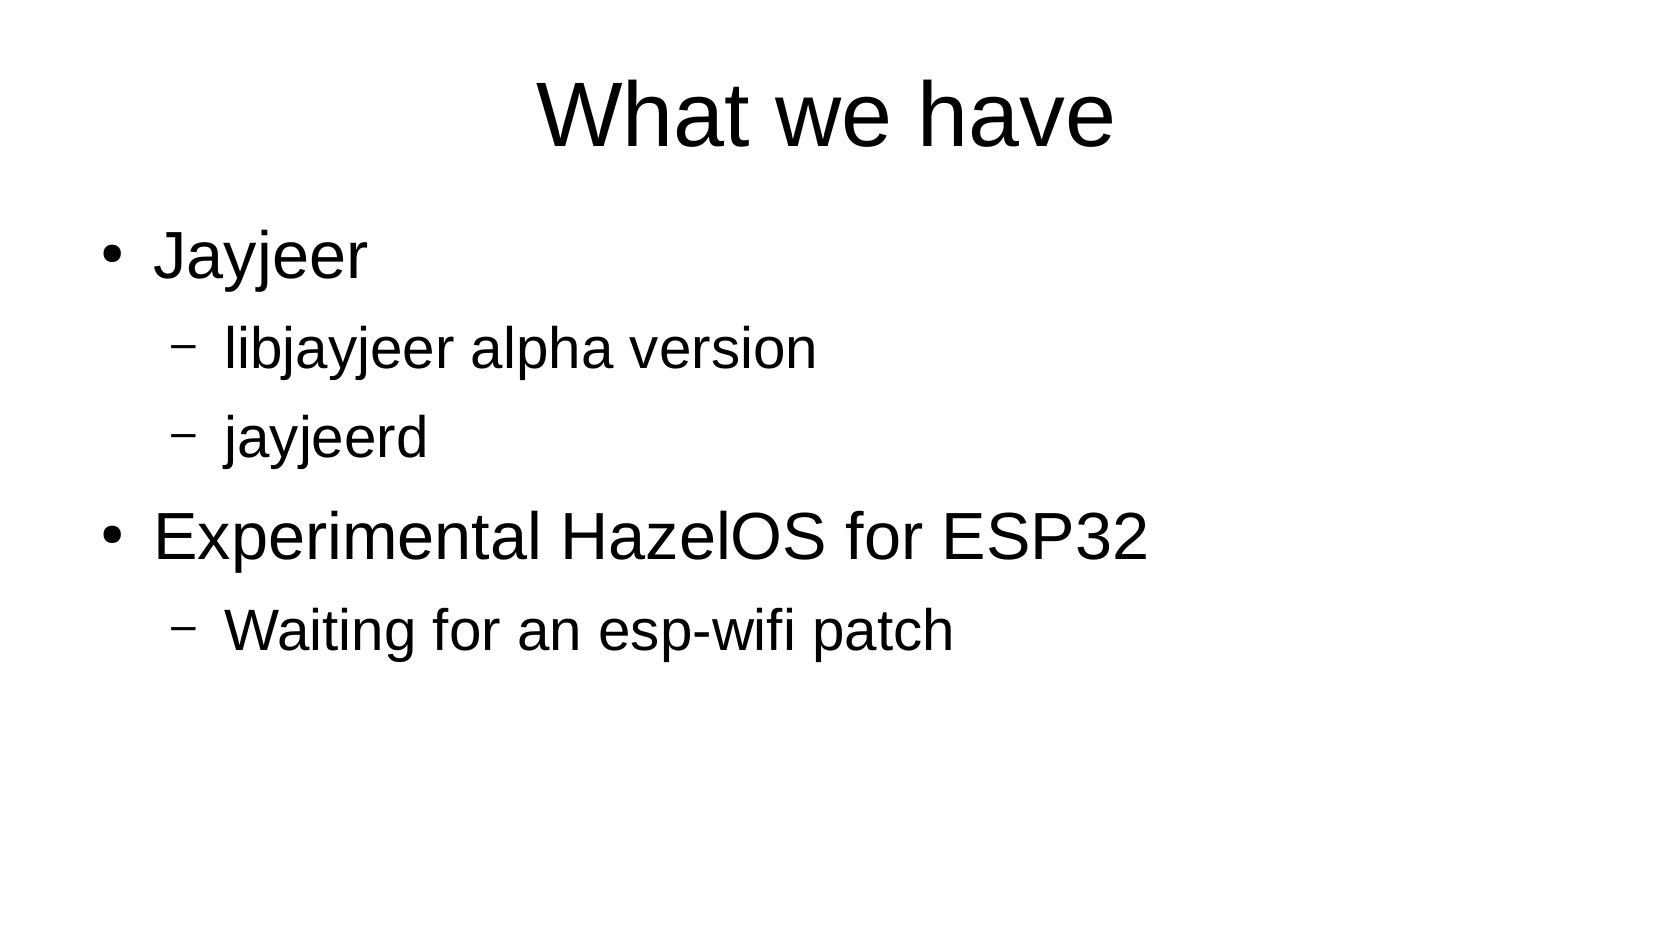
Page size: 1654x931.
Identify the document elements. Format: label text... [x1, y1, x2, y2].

list Jayjeer libjayjeer alpha version jayjeerd Experimental HazelOS for ESP32 Waiting for an esp-wifi patch [82, 217, 1571, 758]
title What we have [82, 37, 1571, 193]
